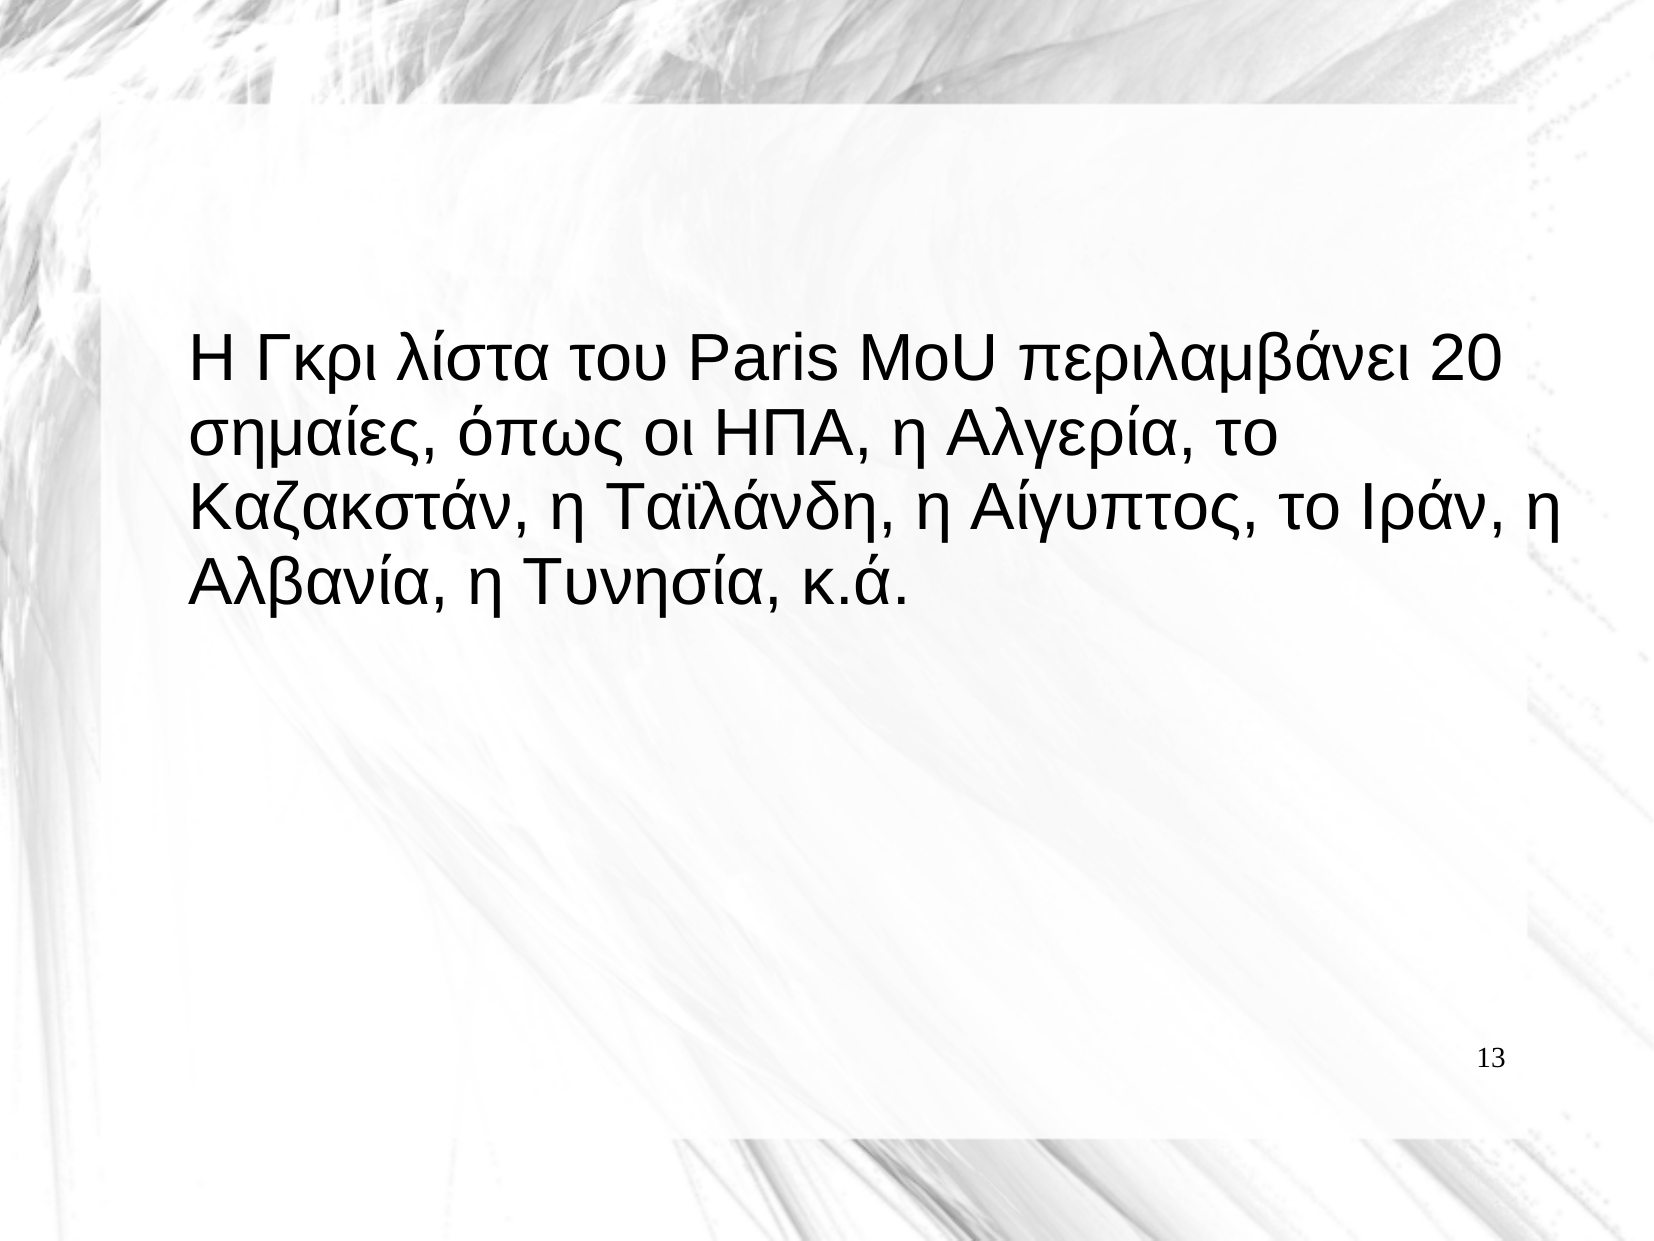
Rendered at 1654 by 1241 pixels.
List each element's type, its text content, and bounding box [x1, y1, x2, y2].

list Η Γκρι λίστα του Paris MoU περιλαμβάνει 20 σημαίες, όπως οι ΗΠΑ, η Αλγερία, το Καζακστάν, η Ταϊλάνδη, η Αίγυπτος, το Ιράν, η Αλβανία, η Τυνησία, κ.ά. [118, 319, 1571, 945]
picture [0, 0, 1654, 1241]
